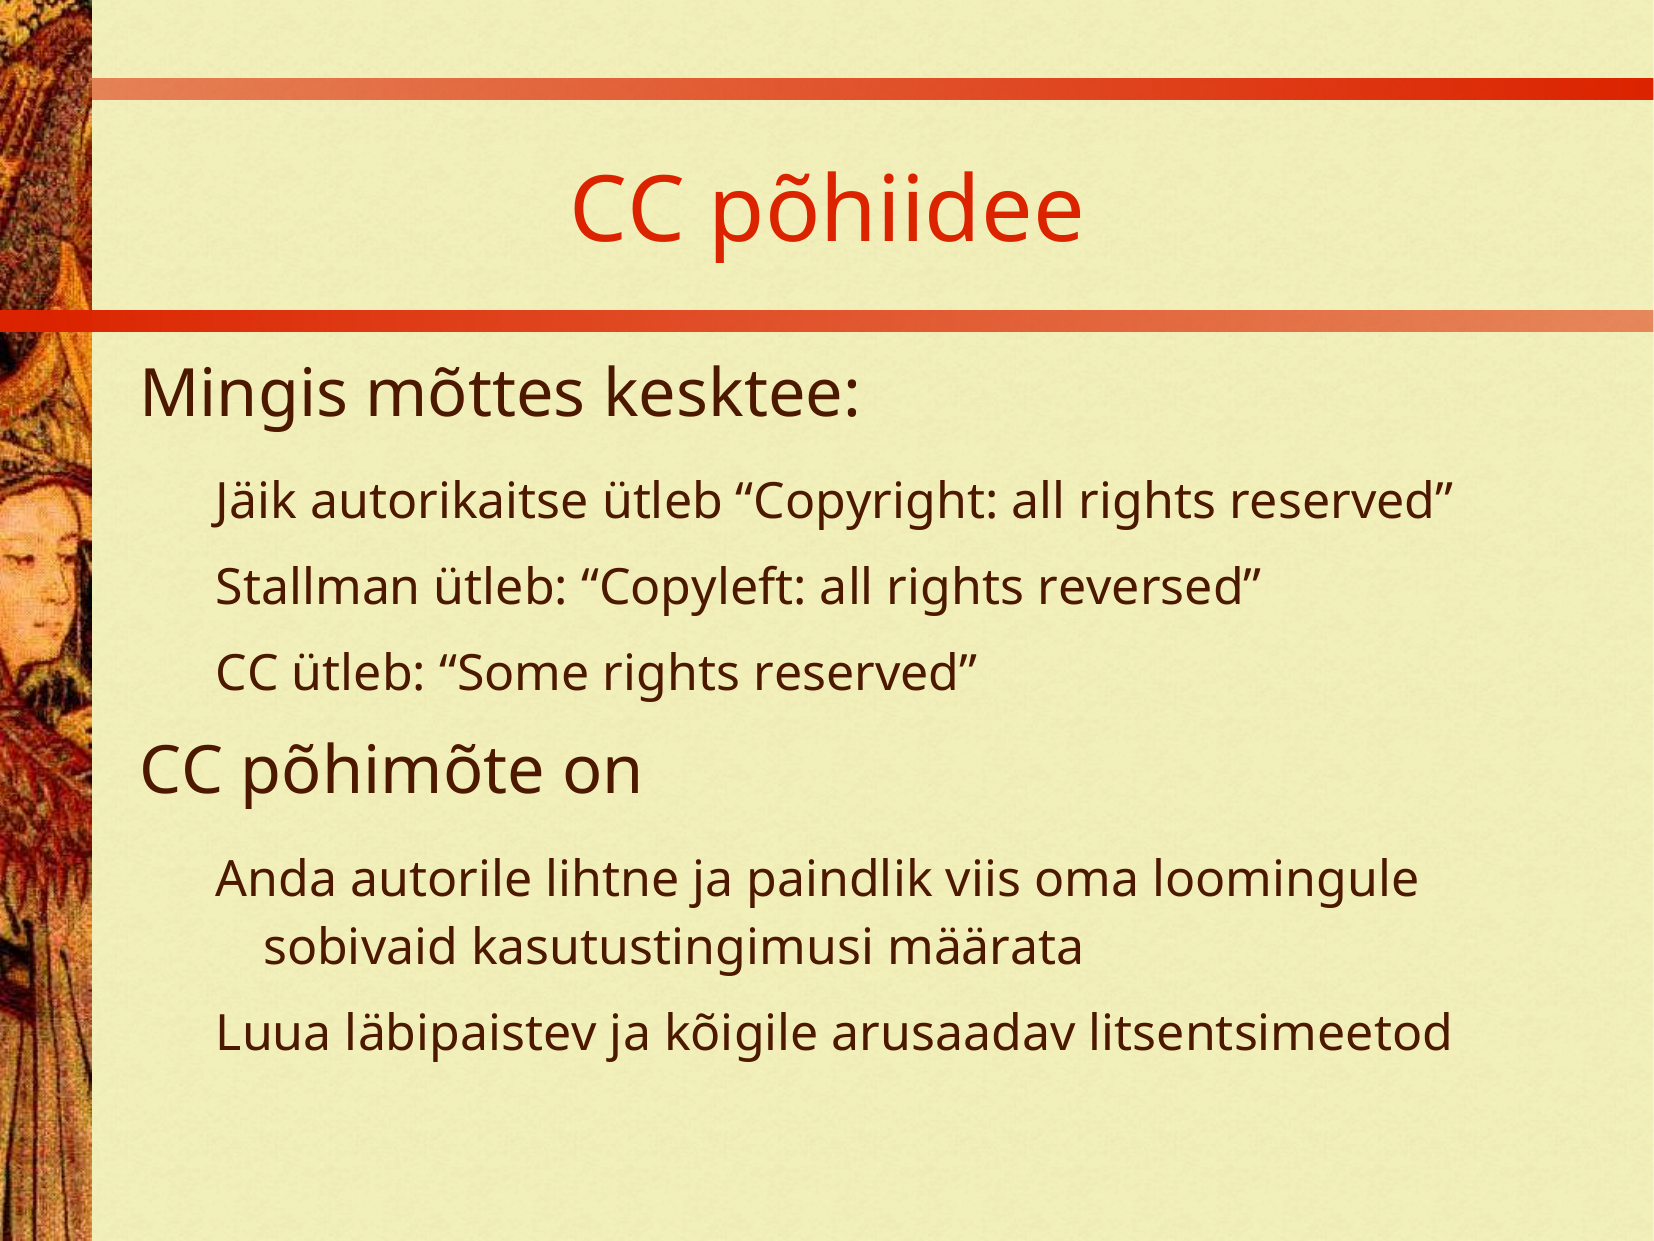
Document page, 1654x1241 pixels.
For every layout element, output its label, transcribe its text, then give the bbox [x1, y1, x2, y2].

picture [0, 0, 1654, 310]
picture [0, 332, 1654, 1241]
title CC põhiidee [121, 102, 1534, 311]
list Mingis mõttes kesktee: Jäik autorikaitse ütleb “Copyright: all rights reserved” Stallman ütleb: “Copyleft: all rights reversed” CC ütleb: “Some rights reserved” CC põhimõte on Anda autorile lihtne ja paindlik viis oma loomingule sobivaid kasutustingimusi määrata Luua läbipaistev ja kõigile arusaadav litsentsimeetod [121, 344, 1533, 1126]
